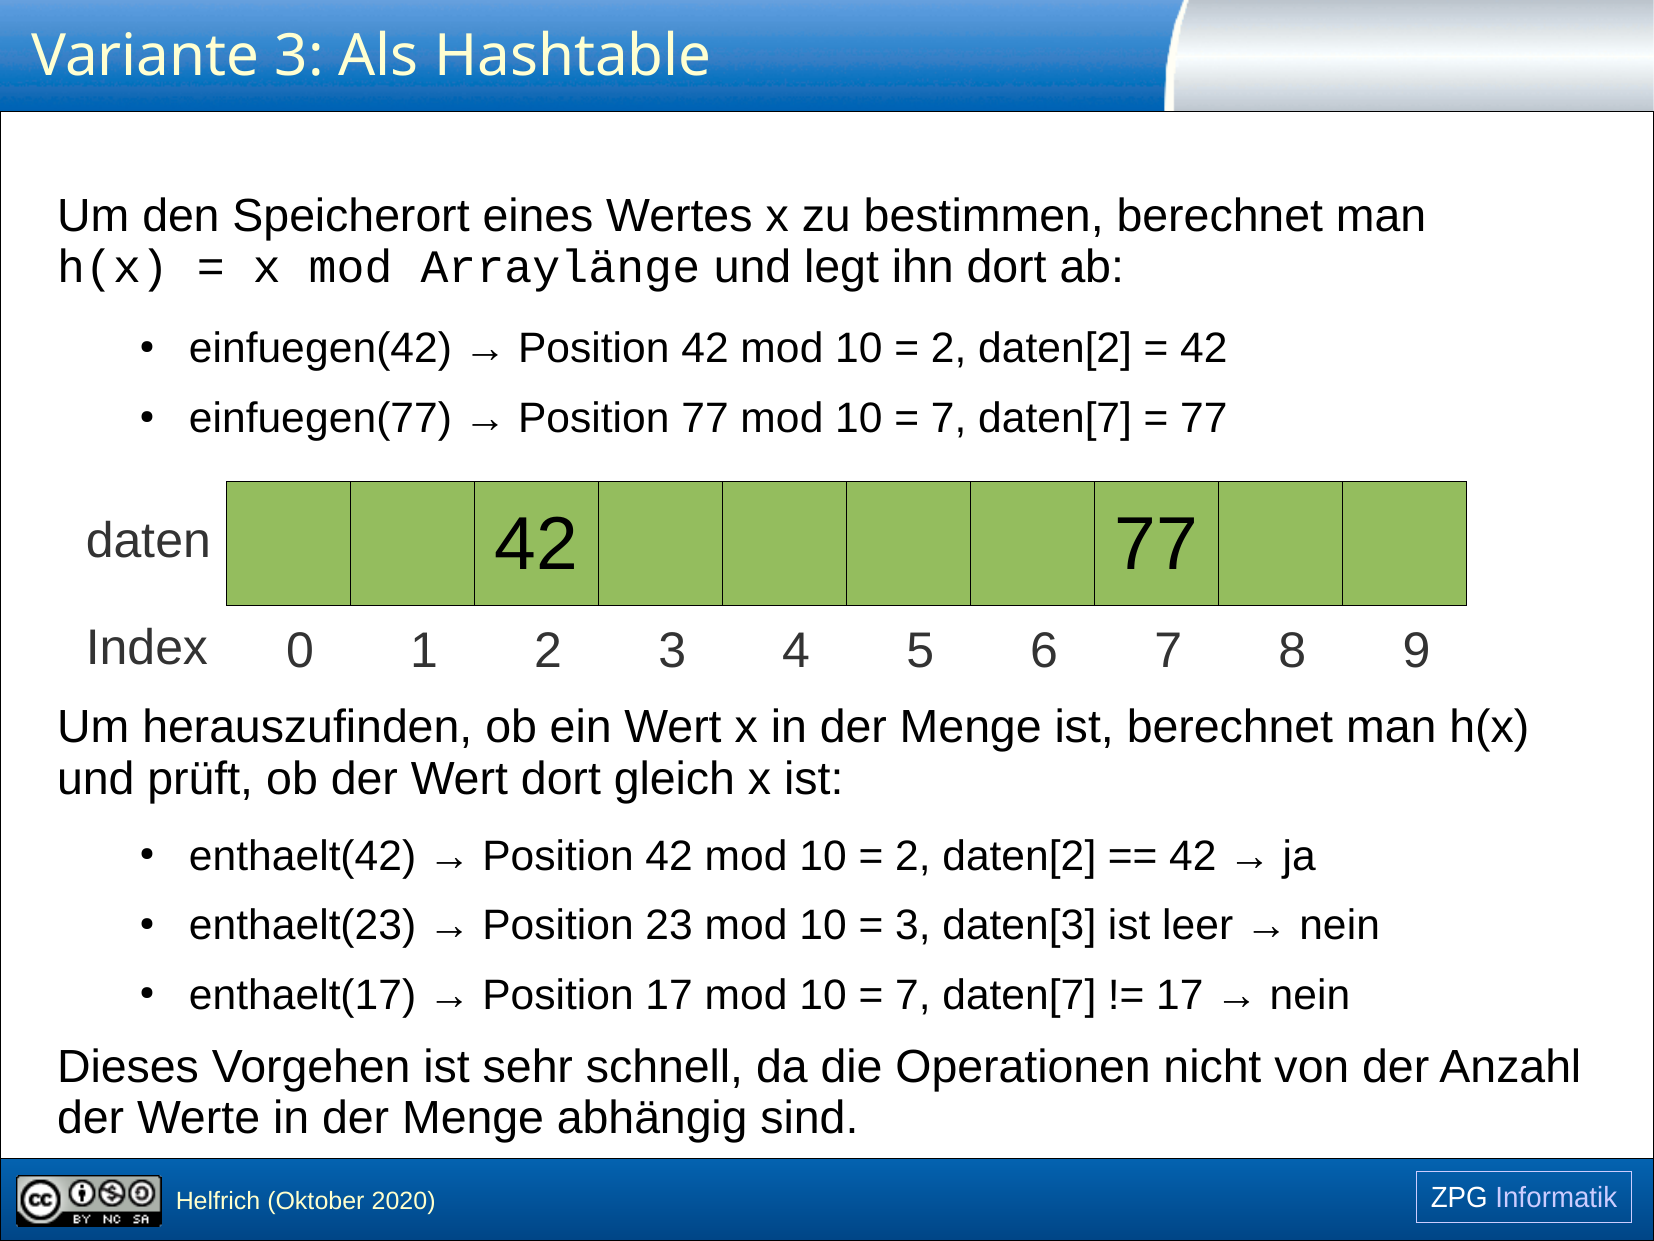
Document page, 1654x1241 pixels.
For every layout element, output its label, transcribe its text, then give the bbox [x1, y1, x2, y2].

text_box [226, 481, 474, 606]
text_box 42 [474, 481, 599, 606]
text_box [1219, 481, 1467, 606]
text_box 2 [519, 615, 604, 708]
text_box 1 [395, 615, 480, 708]
text_box 7 [1139, 615, 1224, 708]
text_box Index [71, 611, 266, 705]
text_box 0 [271, 615, 356, 708]
picture [0, 0, 1654, 111]
text_box [599, 481, 1094, 606]
text_box 77 [1094, 481, 1219, 606]
title Variante 3: Als Hashtable [31, 14, 1151, 92]
text_box 3 [643, 615, 728, 708]
text_box 4 [767, 615, 852, 708]
list Um den Speicherort eines Wertes x zu bestimmen, berechnet man h(x) = x mod Arraylänge und legt ihn dort ab: einfuegen(42) → Position 42 mod 10 = 2, daten[2] = 42 einfuegen(77) → Position 77 mod 10 = 7, daten[7] = 77 Um herauszufinden, ob ein Wert x in der Menge ist, berechnet man h(x) und prüft, ob der Wert dort gleich x ist: enthaelt(42) → Position 42 mod 10 = 2, daten[2] == 42 → ja enthaelt(23) → Position 23 mod 10 = 3, daten[3] ist leer → nein enthaelt(17) → Position 17 mod 10 = 7, daten[7] != 17 → nein Dieses Vorgehen ist sehr schnell, da die Operationen nicht von der Anzahl der Werte in der Menge abhängig sind. [57, 189, 1605, 1151]
picture [16, 1175, 162, 1227]
text_box 9 [1387, 615, 1472, 708]
text_box daten [71, 504, 333, 585]
text_box 8 [1263, 615, 1348, 708]
text_box 5 [891, 615, 976, 708]
text_box 6 [1015, 615, 1100, 708]
